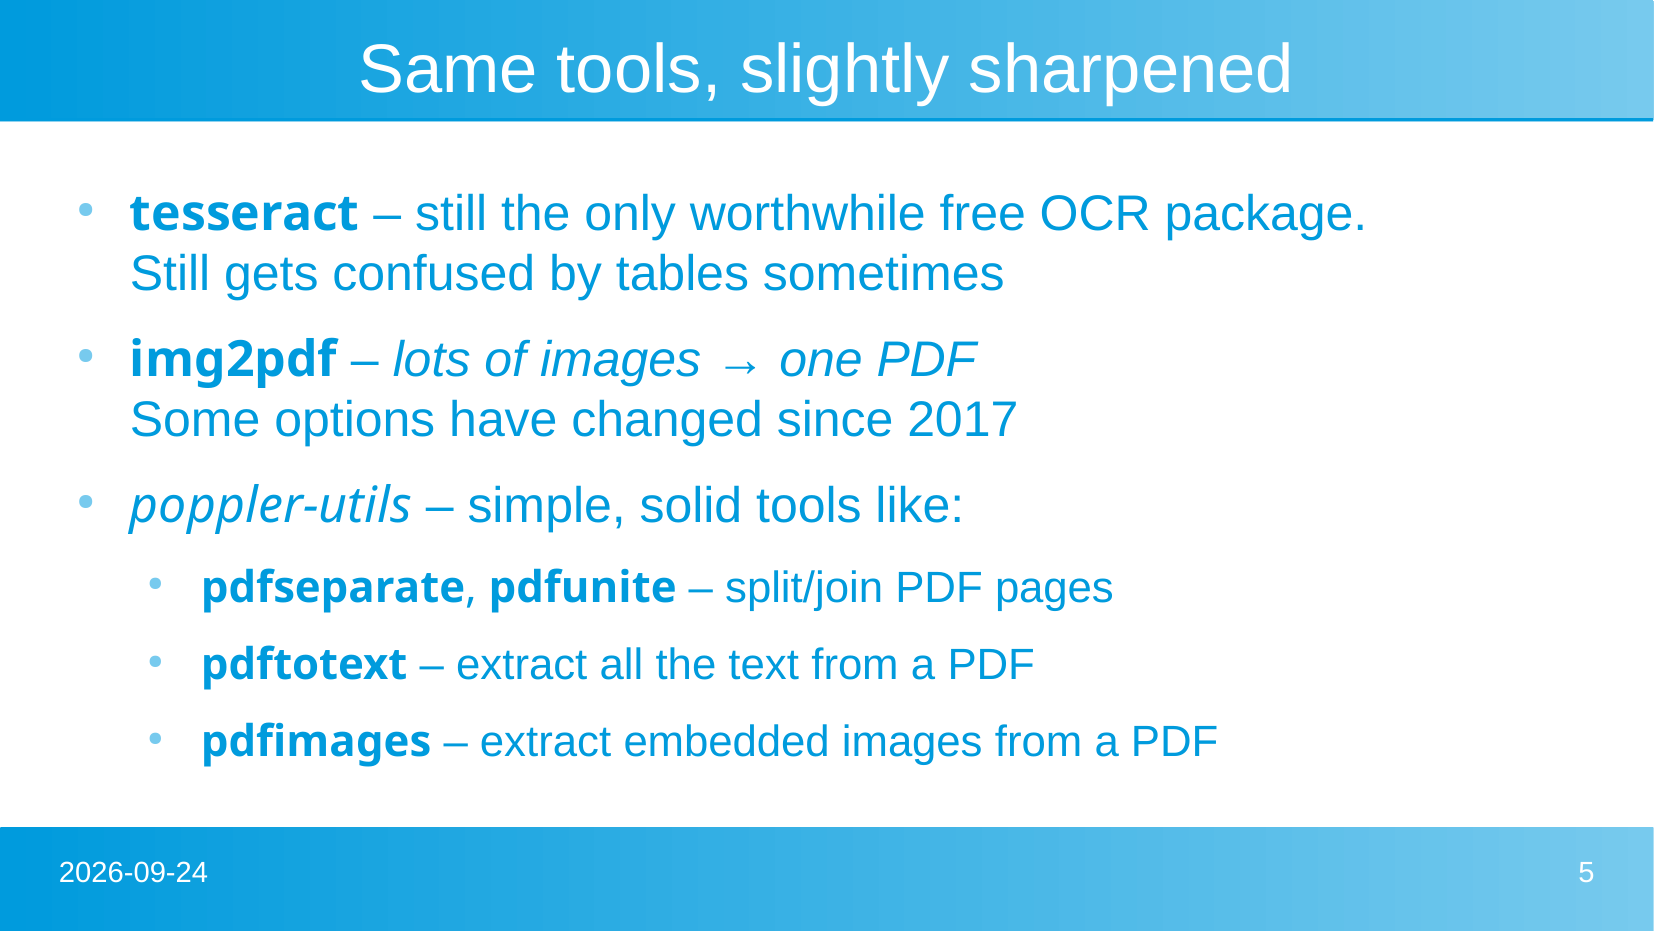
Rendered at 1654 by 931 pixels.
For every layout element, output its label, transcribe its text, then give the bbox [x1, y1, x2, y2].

list tesseract – still the only worthwhile free OCR package. Still gets confused by tables sometimes img2pdf – lots of images → one PDF Some options have changed since 2017 poppler-utils – simple, solid tools like: pdfseparate, pdfunite – split/join PDF pages pdftotext – extract all the text from a PDF pdfimages – extract embedded images from a PDF [59, 177, 1595, 768]
title Same tools, slightly sharpened [59, 29, 1595, 108]
